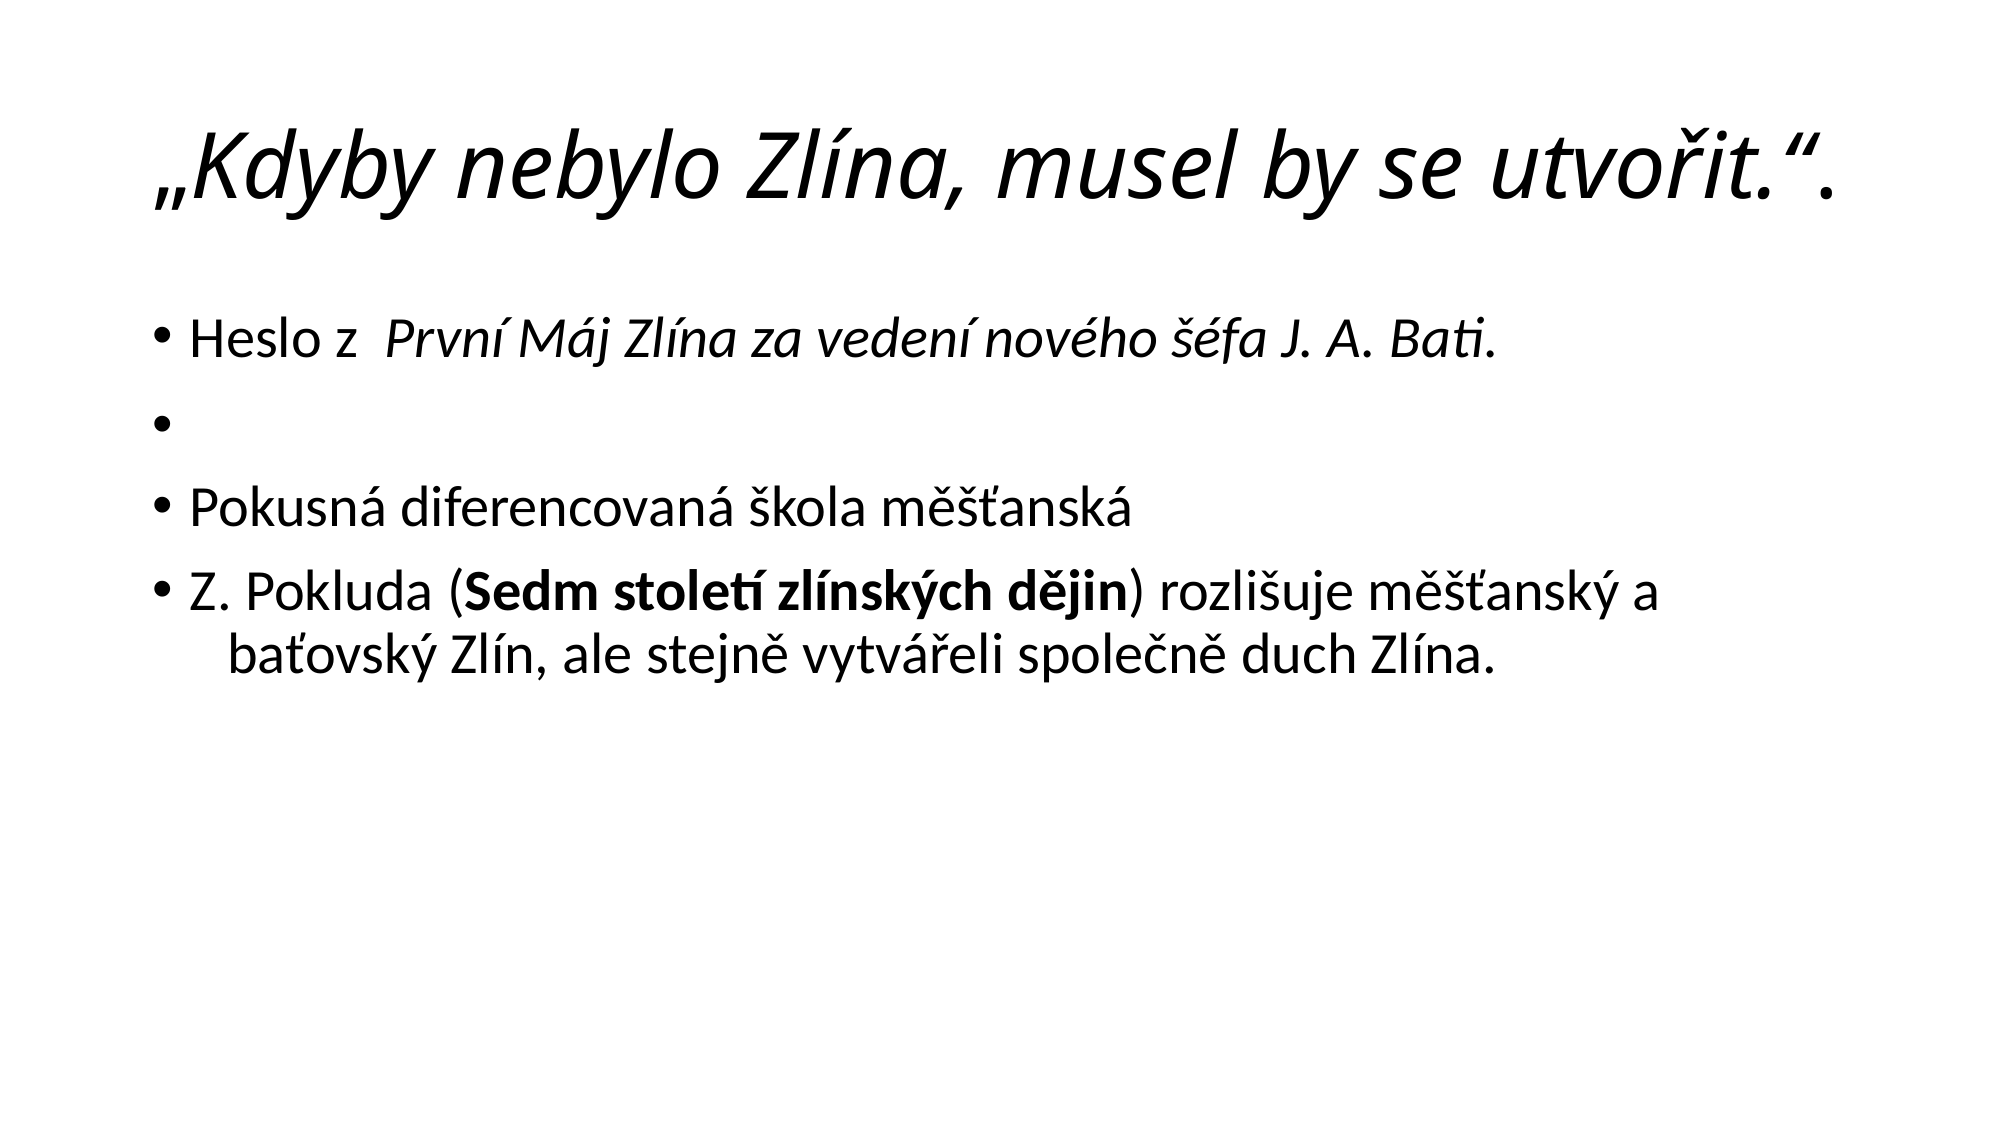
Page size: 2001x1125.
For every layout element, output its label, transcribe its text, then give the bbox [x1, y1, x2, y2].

title „Kdyby nebylo Zlína, musel by se utvořit.“. [137, 59, 1863, 278]
list Heslo z První Máj Zlína za vedení nového šéfa J. A. Bati. Pokusná diferencovaná škola měšťanská Z. Pokluda (Sedm století zlínských dějin) rozlišuje měšťanský a baťovský Zlín, ale stejně vytvářeli společně duch Zlína. [137, 299, 1863, 1014]
